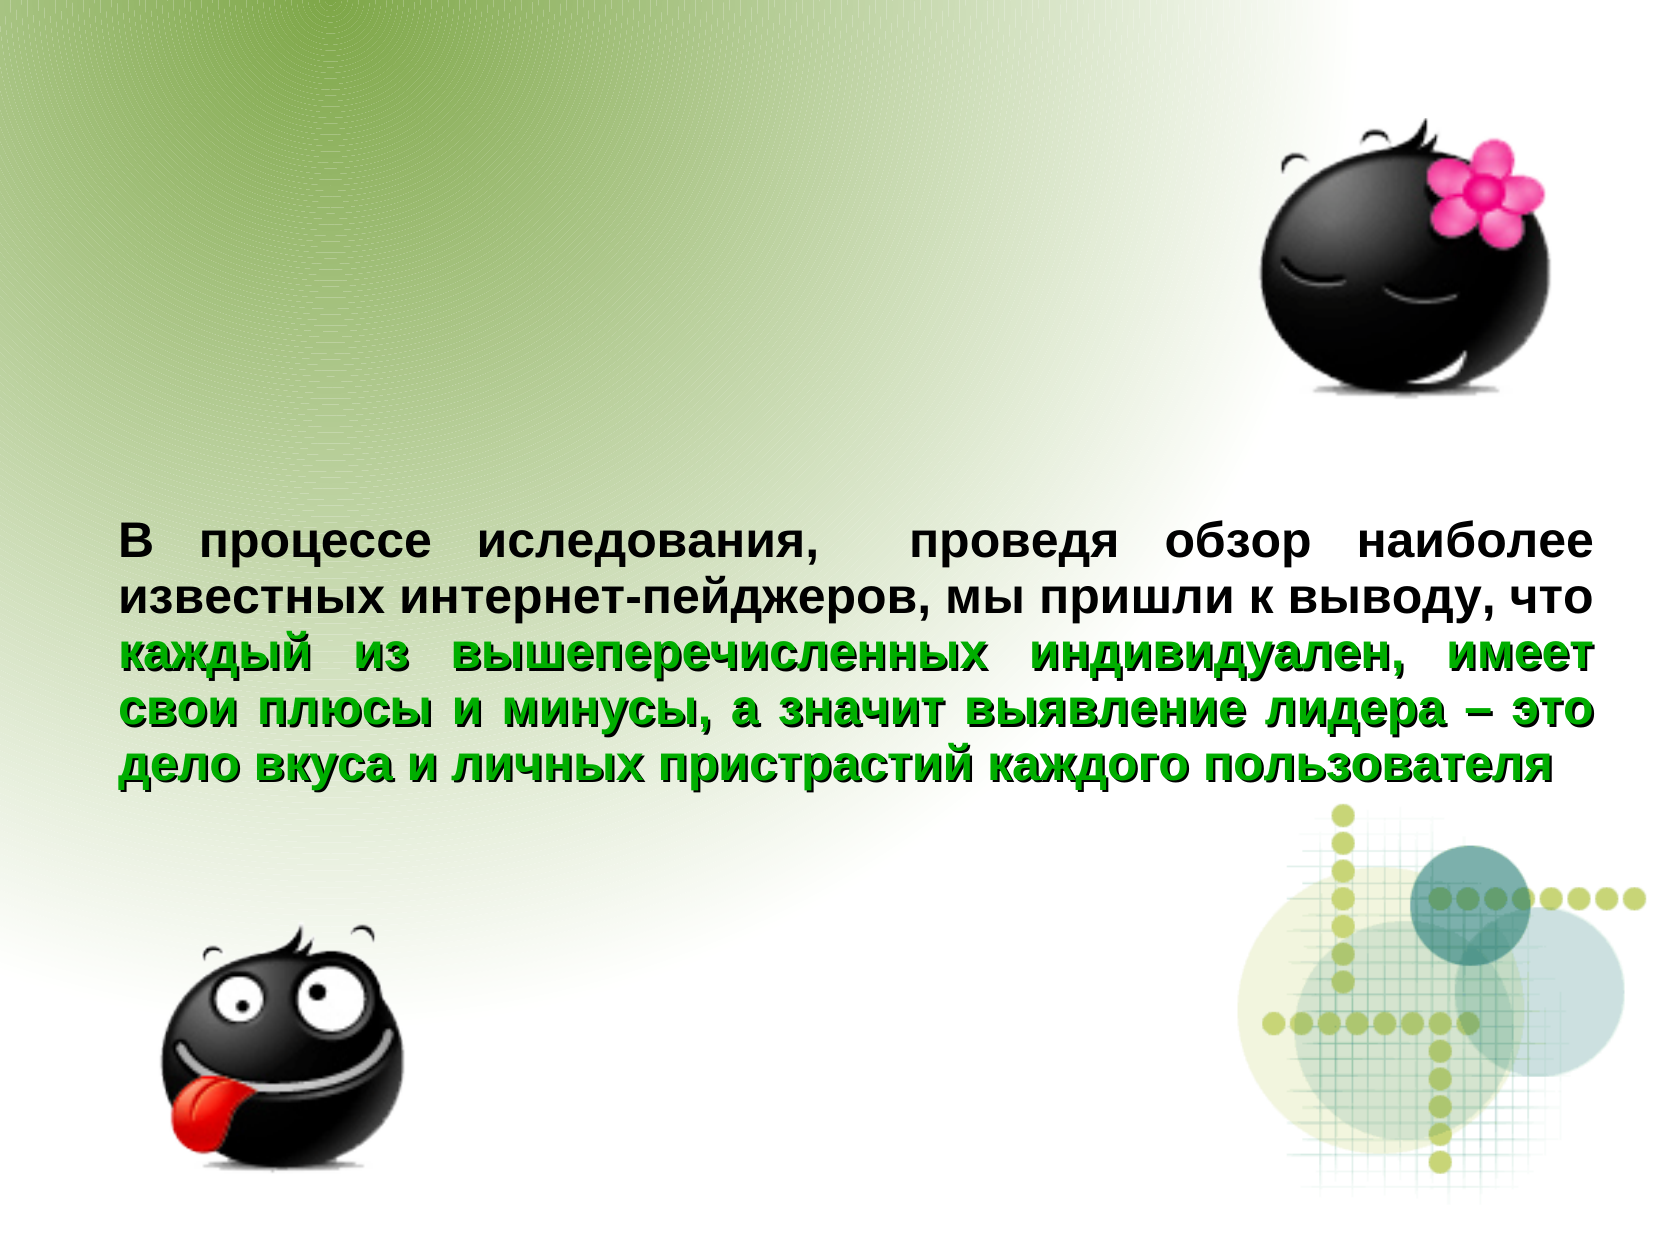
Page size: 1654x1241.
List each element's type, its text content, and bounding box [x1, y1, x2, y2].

picture [1224, 792, 1654, 1211]
picture [147, 915, 419, 1176]
text_box В процессе иследования, проведя обзор наиболее известных интернет-пейджеров, мы пришли к выводу, что каждый из вышеперечисленных индивидуален, имеет свои плюсы и минусы, а значит выявление лидера – это дело вкуса и личных пристрастий каждого пользователя [118, 512, 1595, 798]
picture [1240, 118, 1565, 414]
